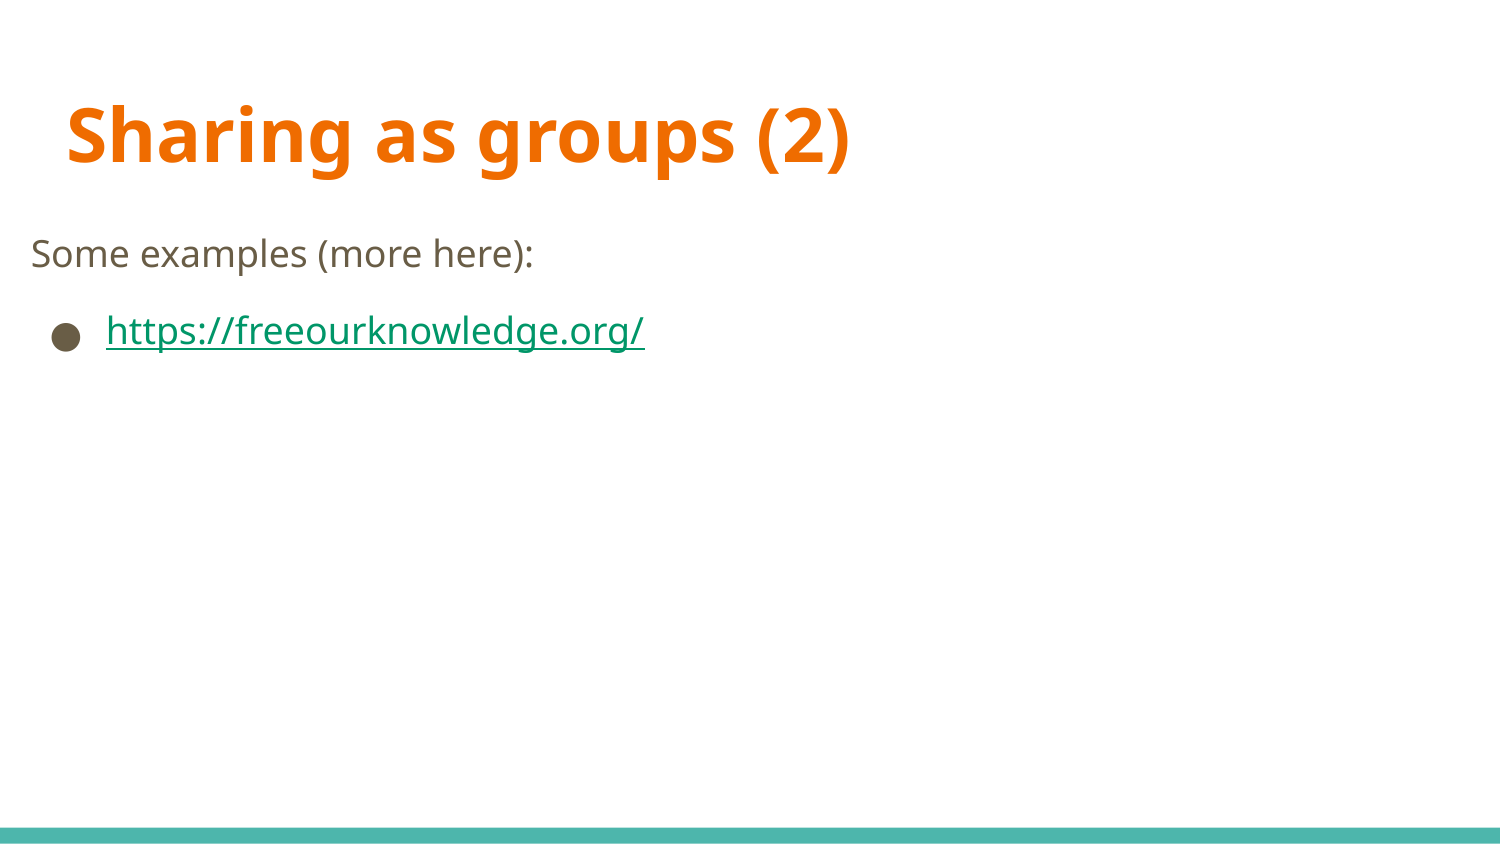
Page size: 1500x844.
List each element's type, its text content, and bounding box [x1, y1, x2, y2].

title Sharing as groups (2) [51, 72, 1449, 207]
list Some examples (more here): https://freeourknowledge.org/ [15, 207, 1500, 713]
